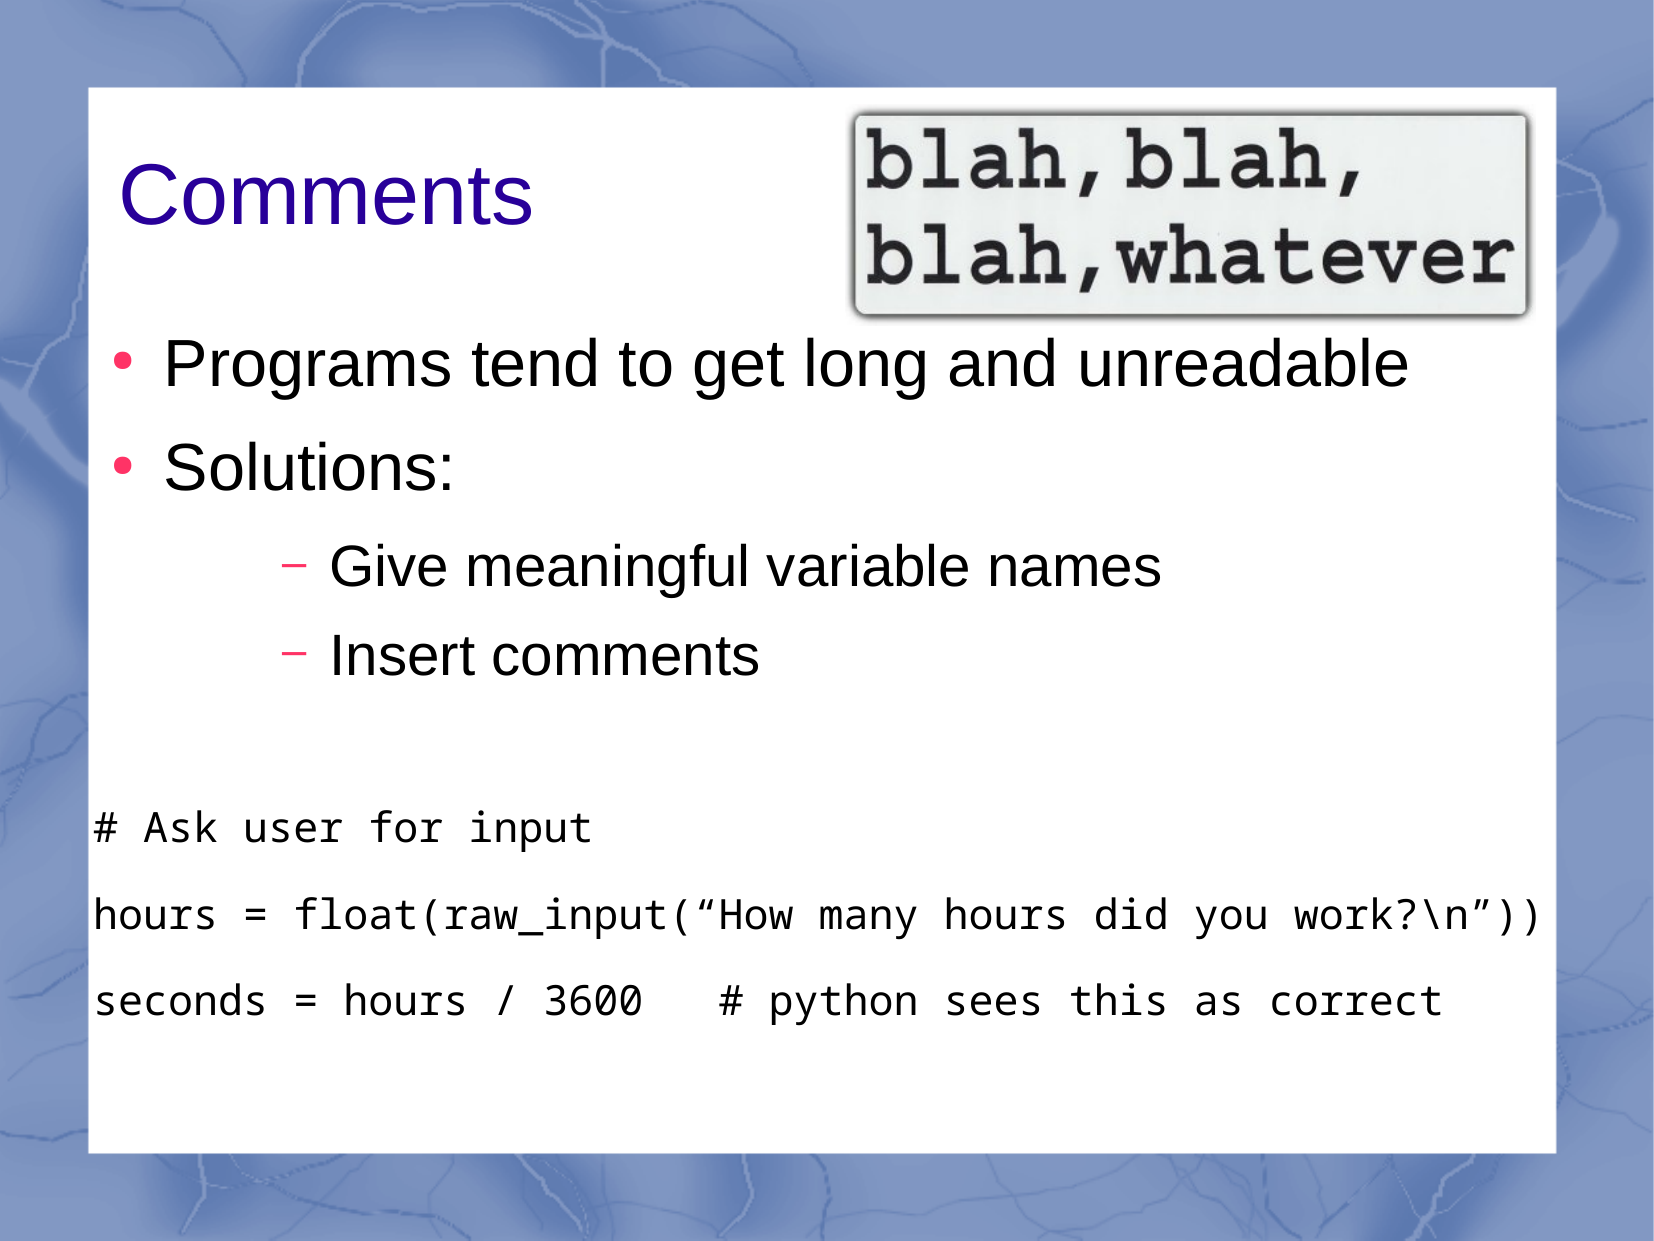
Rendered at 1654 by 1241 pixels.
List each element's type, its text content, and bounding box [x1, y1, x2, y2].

list Programs tend to get long and unreadable Solutions: Give meaningful variable names Insert comments # Ask user for input hours = float(raw_input(“How many hours did you work?\n”)) seconds = hours / 3600 # python sees this as correct [93, 325, 1591, 1045]
title Comments [118, 90, 1536, 298]
picture [0, 0, 1654, 1241]
